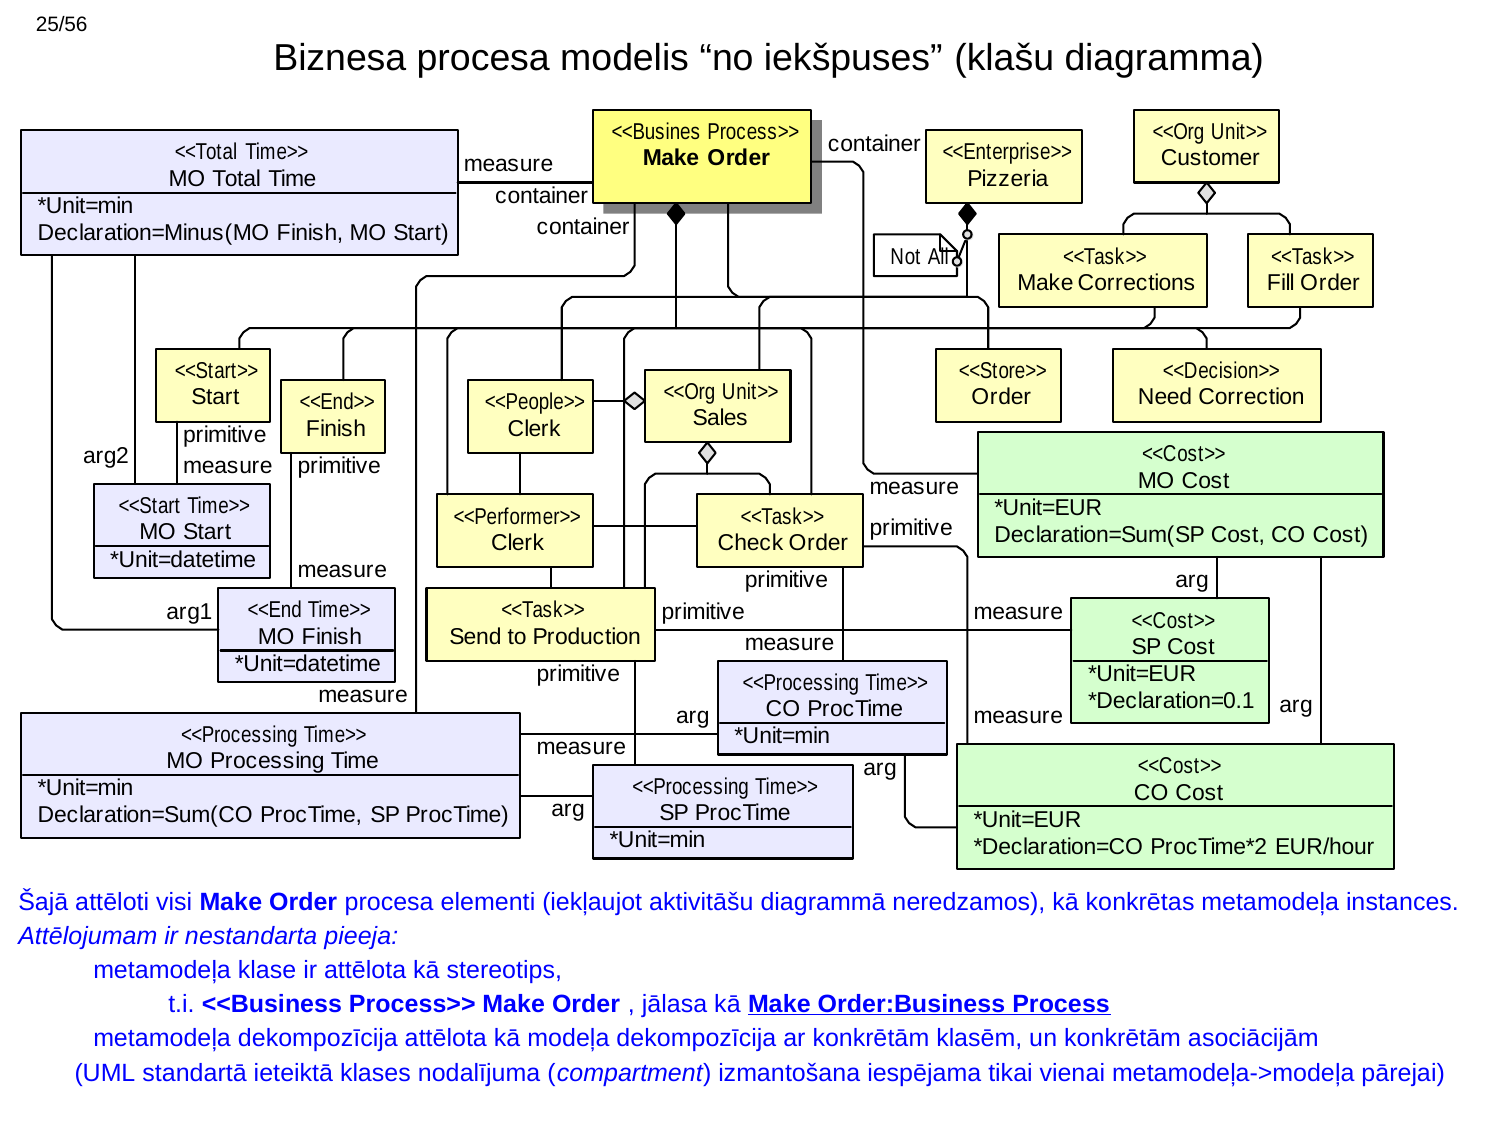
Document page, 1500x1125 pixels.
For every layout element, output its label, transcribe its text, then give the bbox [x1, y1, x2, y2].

title Biznesa procesa modelis “no iekšpuses” (klašu diagramma) [62, 23, 1475, 89]
picture [0, 88, 1426, 901]
list Šajā attēloti visi Make Order procesa elementi (iekļaujot aktivitāšu diagrammā neredzamos), kā konkrētas metamodeļa instances. Attēlojumam ir nestandarta pieeja: metamodeļa klase ir attēlota kā stereotips, t.i. <<Business Process>> Make Order , jālasa kā Make Order:Business Process metamodeļa dekompozīcija attēlota kā modeļa dekompozīcija ar konkrētām klasēm, un konkrētām asociācijām (UML standartā ieteiktā klases nodalījuma (compartment) izmantošana iespējama tikai vienai metamodeļa->modeļa pārejai) [12, 887, 1488, 1101]
